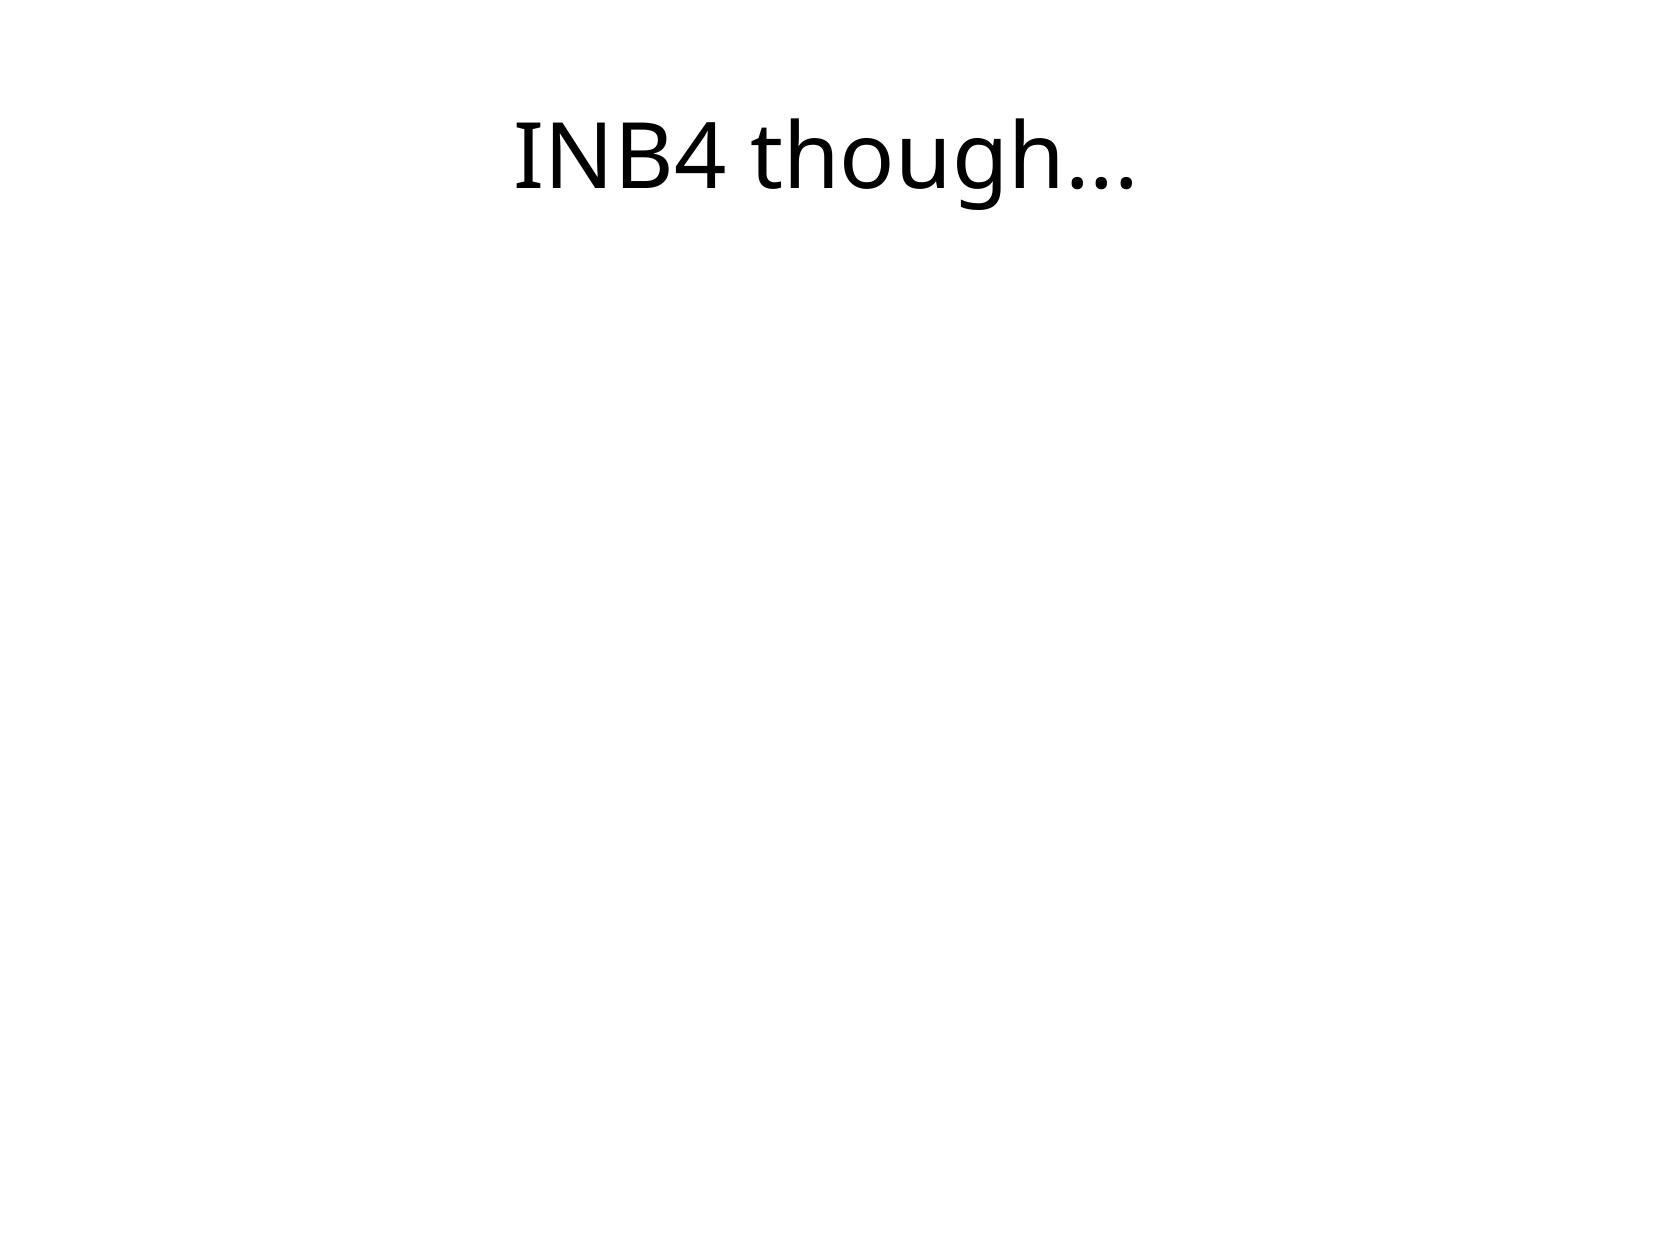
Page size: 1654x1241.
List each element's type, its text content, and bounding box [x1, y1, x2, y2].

title INB4 though... [82, 49, 1571, 257]
